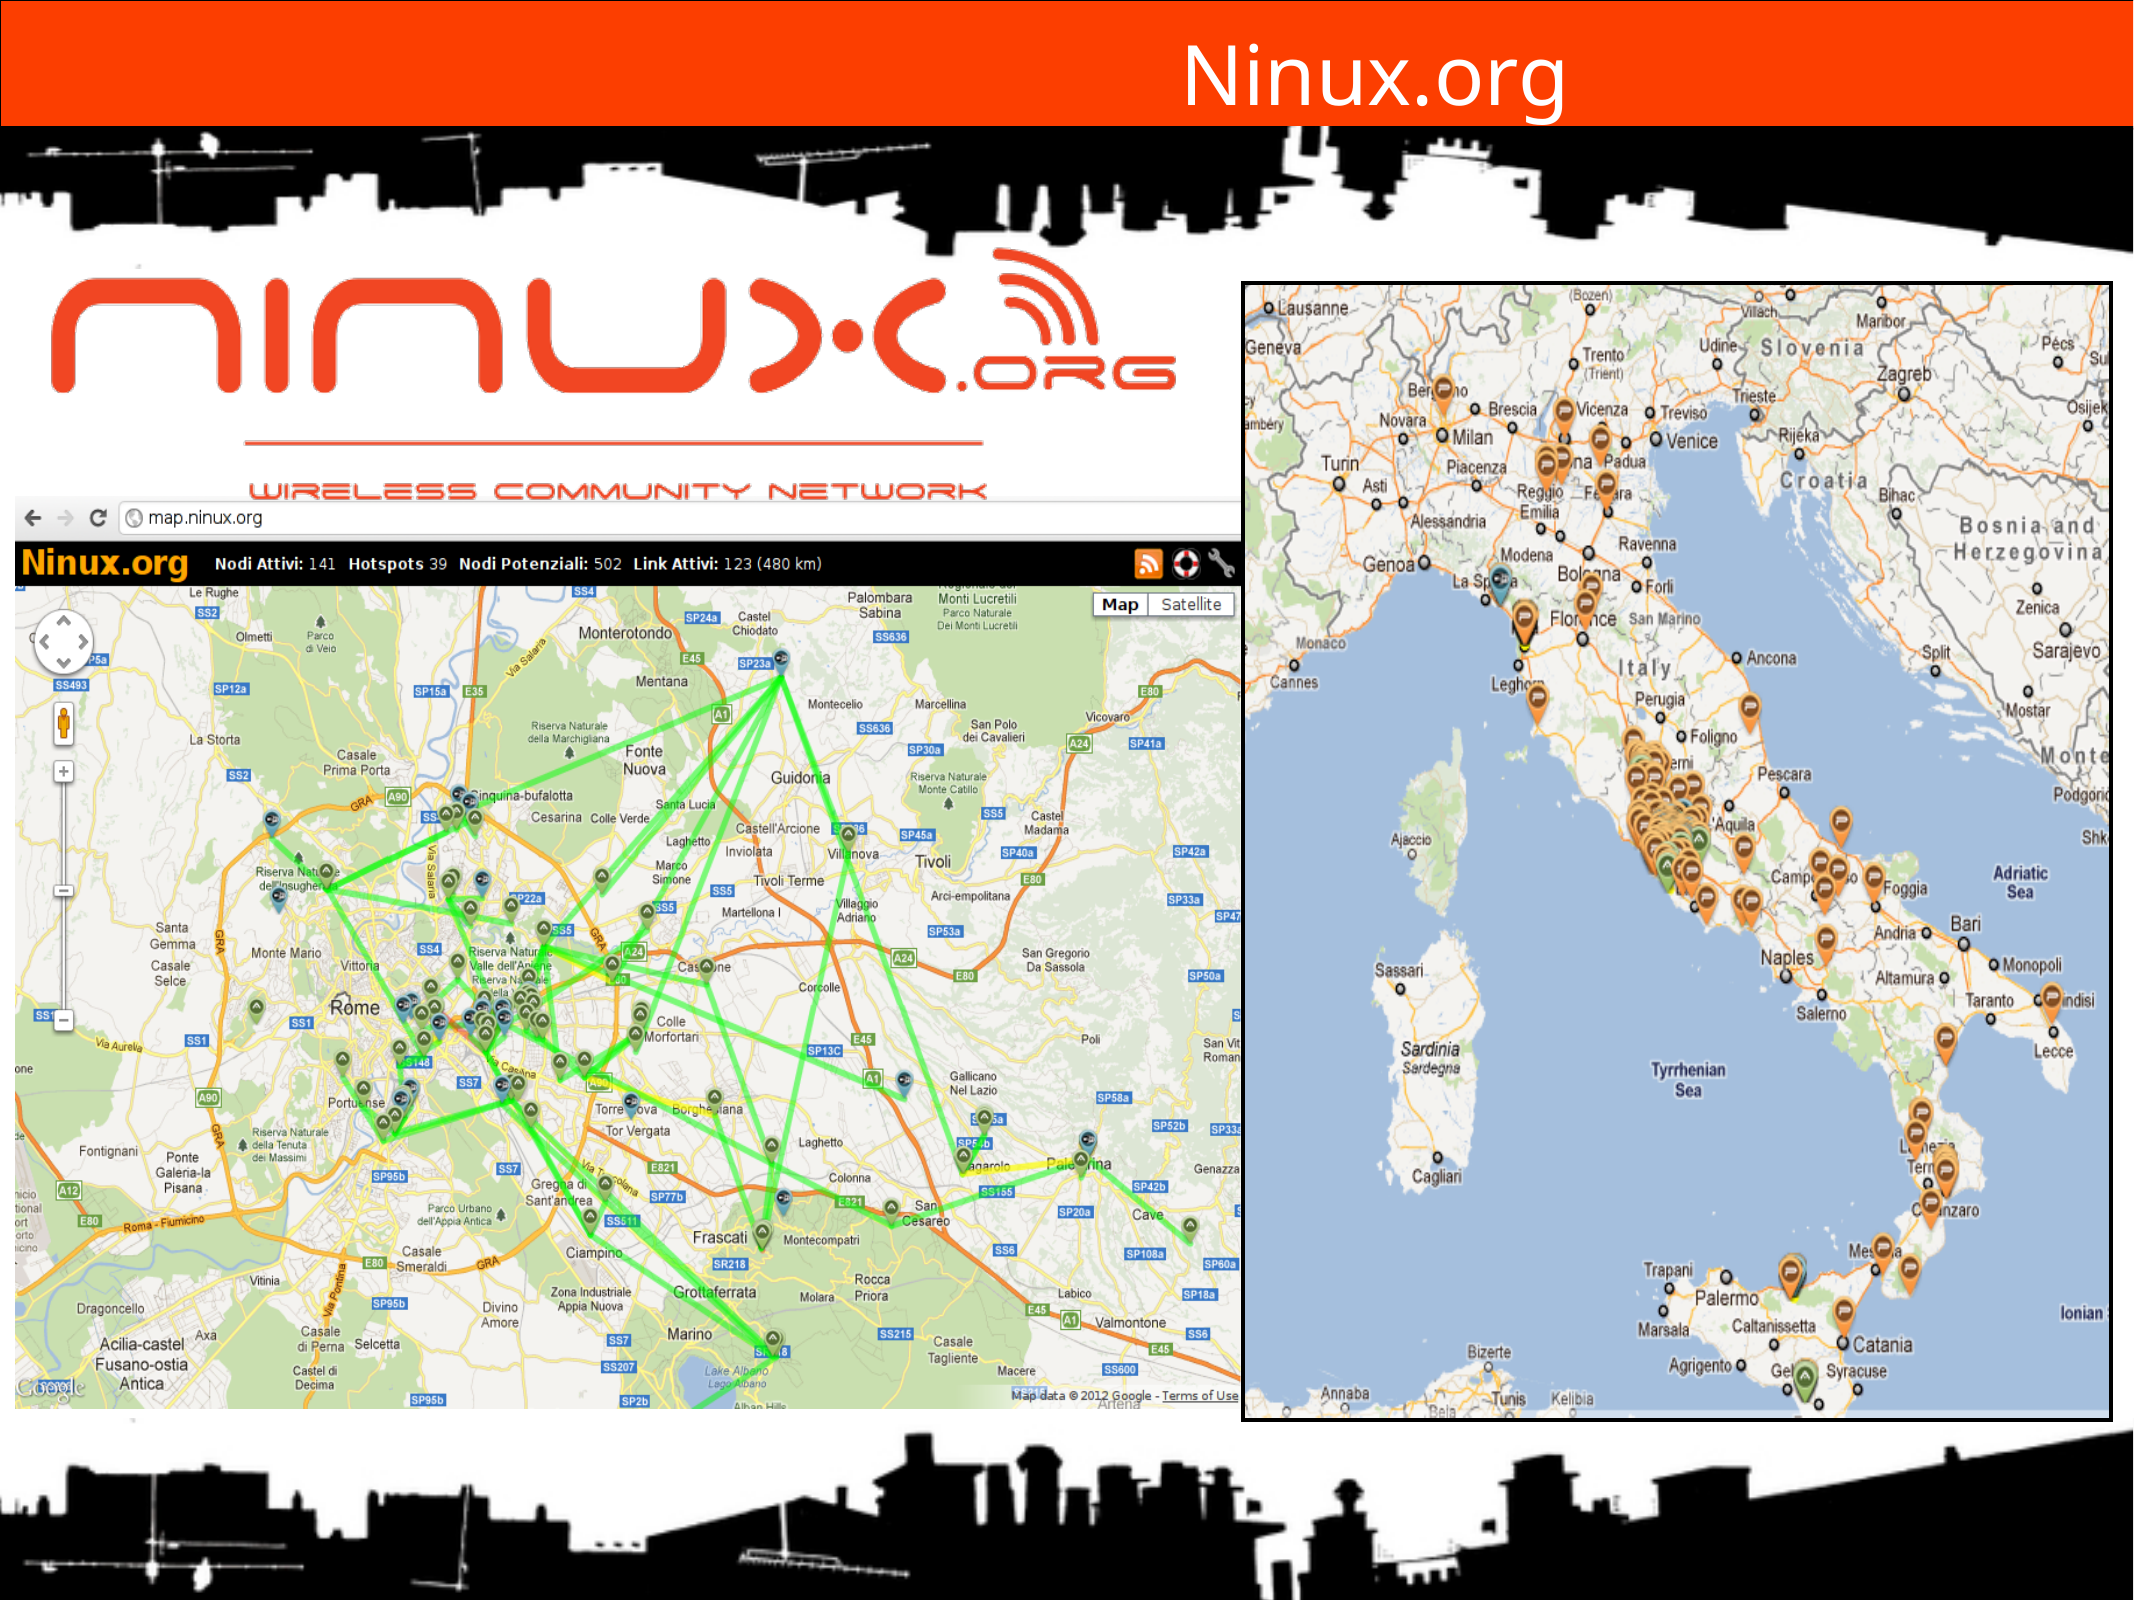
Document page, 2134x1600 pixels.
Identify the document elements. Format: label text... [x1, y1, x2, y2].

picture [0, 126, 2134, 1409]
title Ninux.org [700, 11, 2051, 133]
picture [0, 1418, 2134, 1600]
picture [1245, 285, 2109, 1418]
